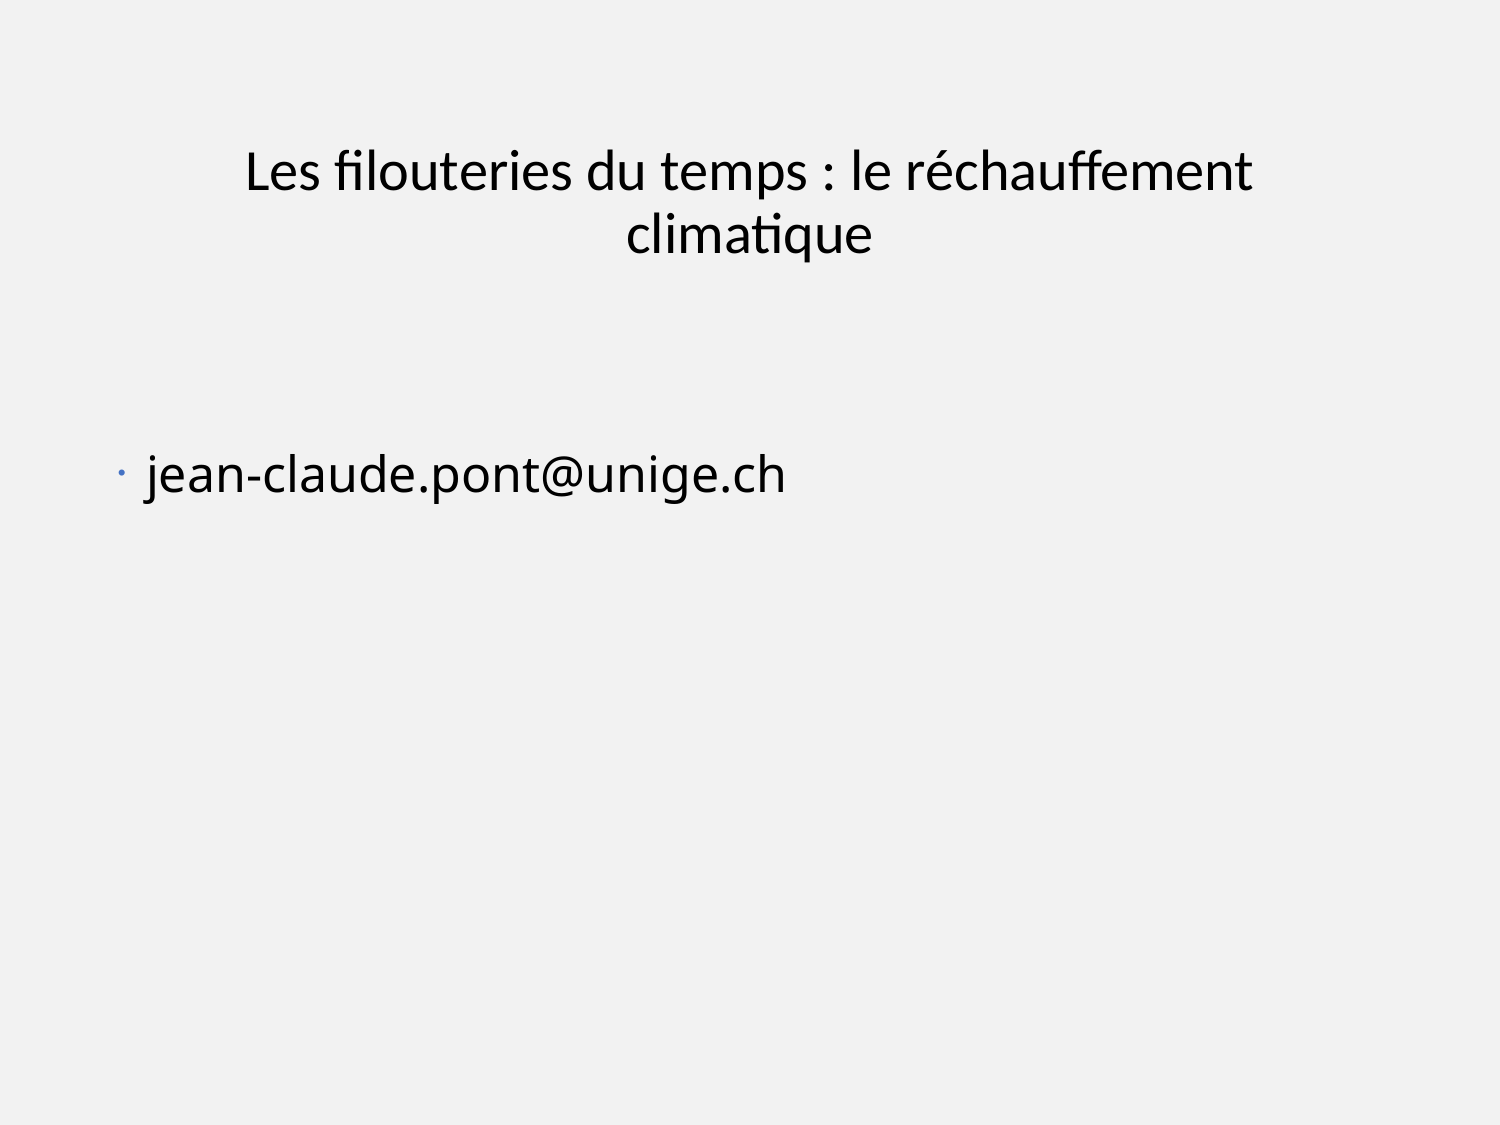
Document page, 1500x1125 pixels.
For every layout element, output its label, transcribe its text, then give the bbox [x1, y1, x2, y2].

list Les filouteries du temps : le réchauffement climatique jean-claude.pont@unige.ch [103, 132, 1397, 847]
